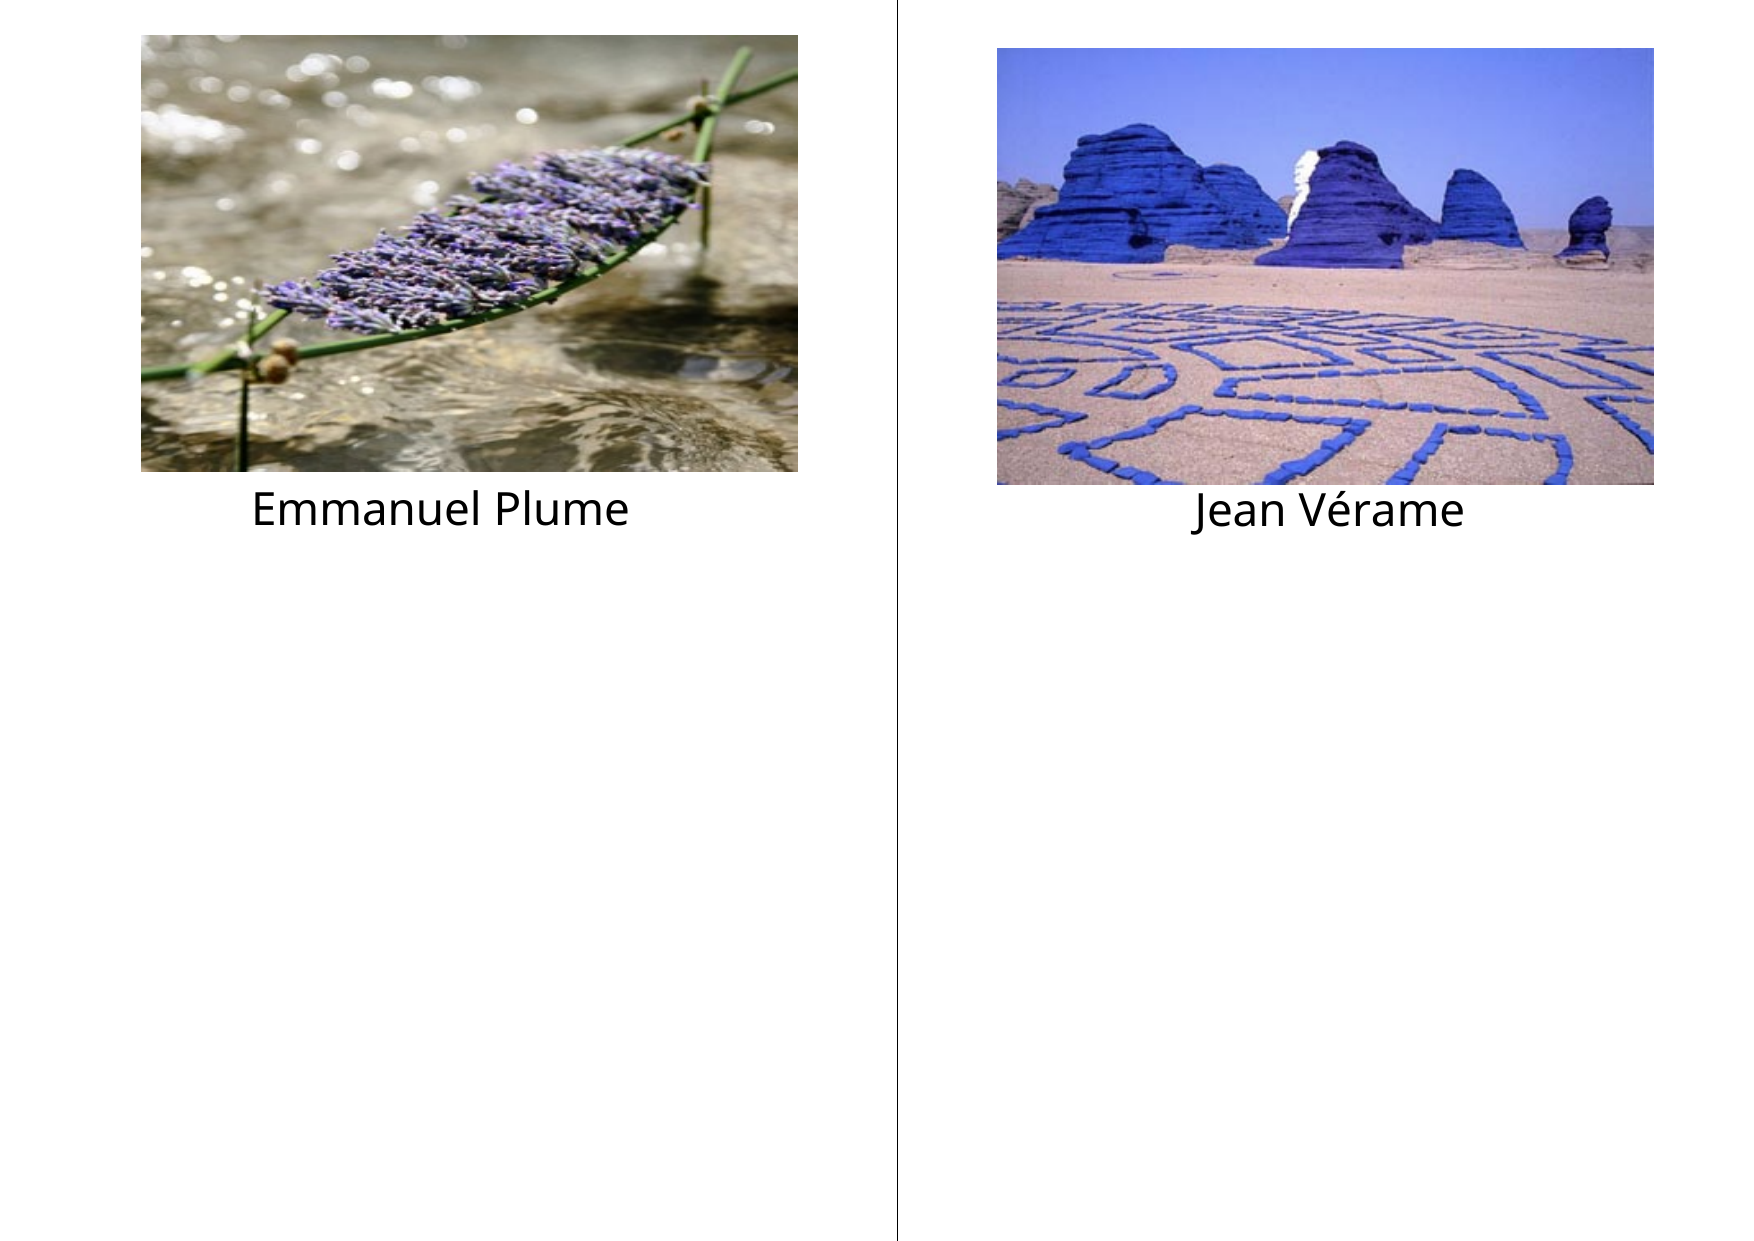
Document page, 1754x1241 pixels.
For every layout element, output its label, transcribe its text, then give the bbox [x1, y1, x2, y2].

text_box Emmanuel Plume [236, 472, 697, 543]
picture [141, 35, 798, 472]
picture [997, 48, 1654, 485]
text_box Jean Vérame [1179, 485, 1512, 544]
